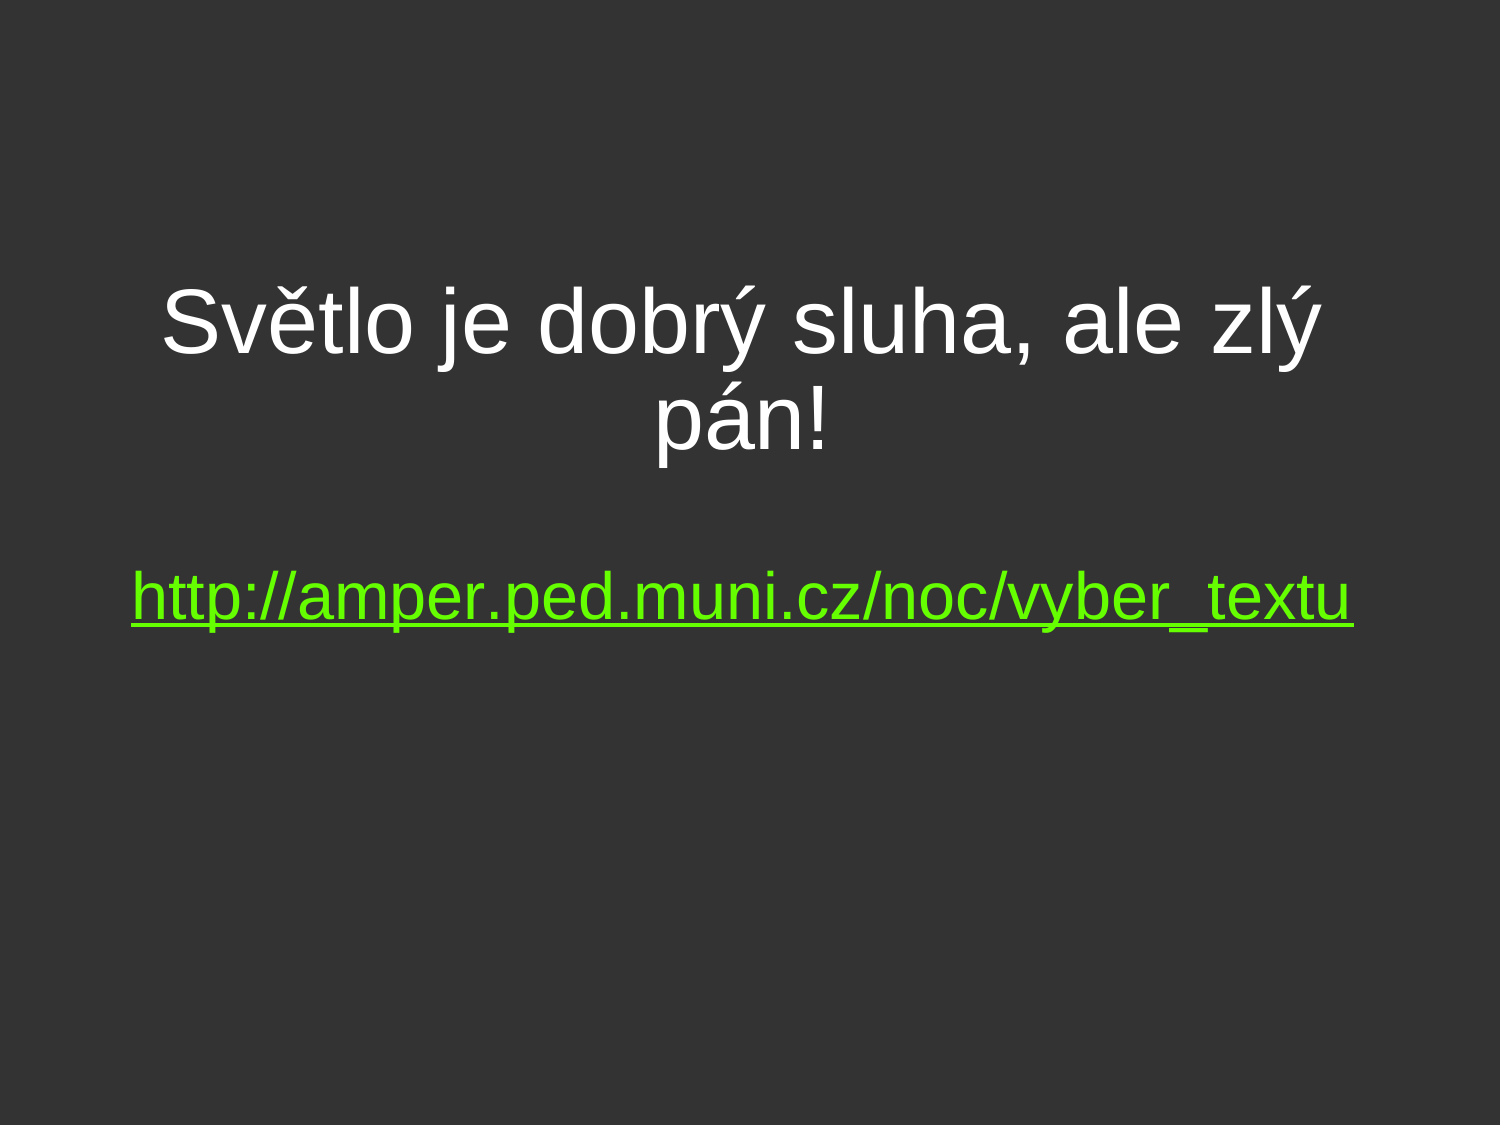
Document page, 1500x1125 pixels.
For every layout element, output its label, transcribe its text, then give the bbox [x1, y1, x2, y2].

title Světlo je dobrý sluha, ale zlý pán! http://amper.ped.muni.cz/noc/vyber_textu [67, 261, 1418, 650]
